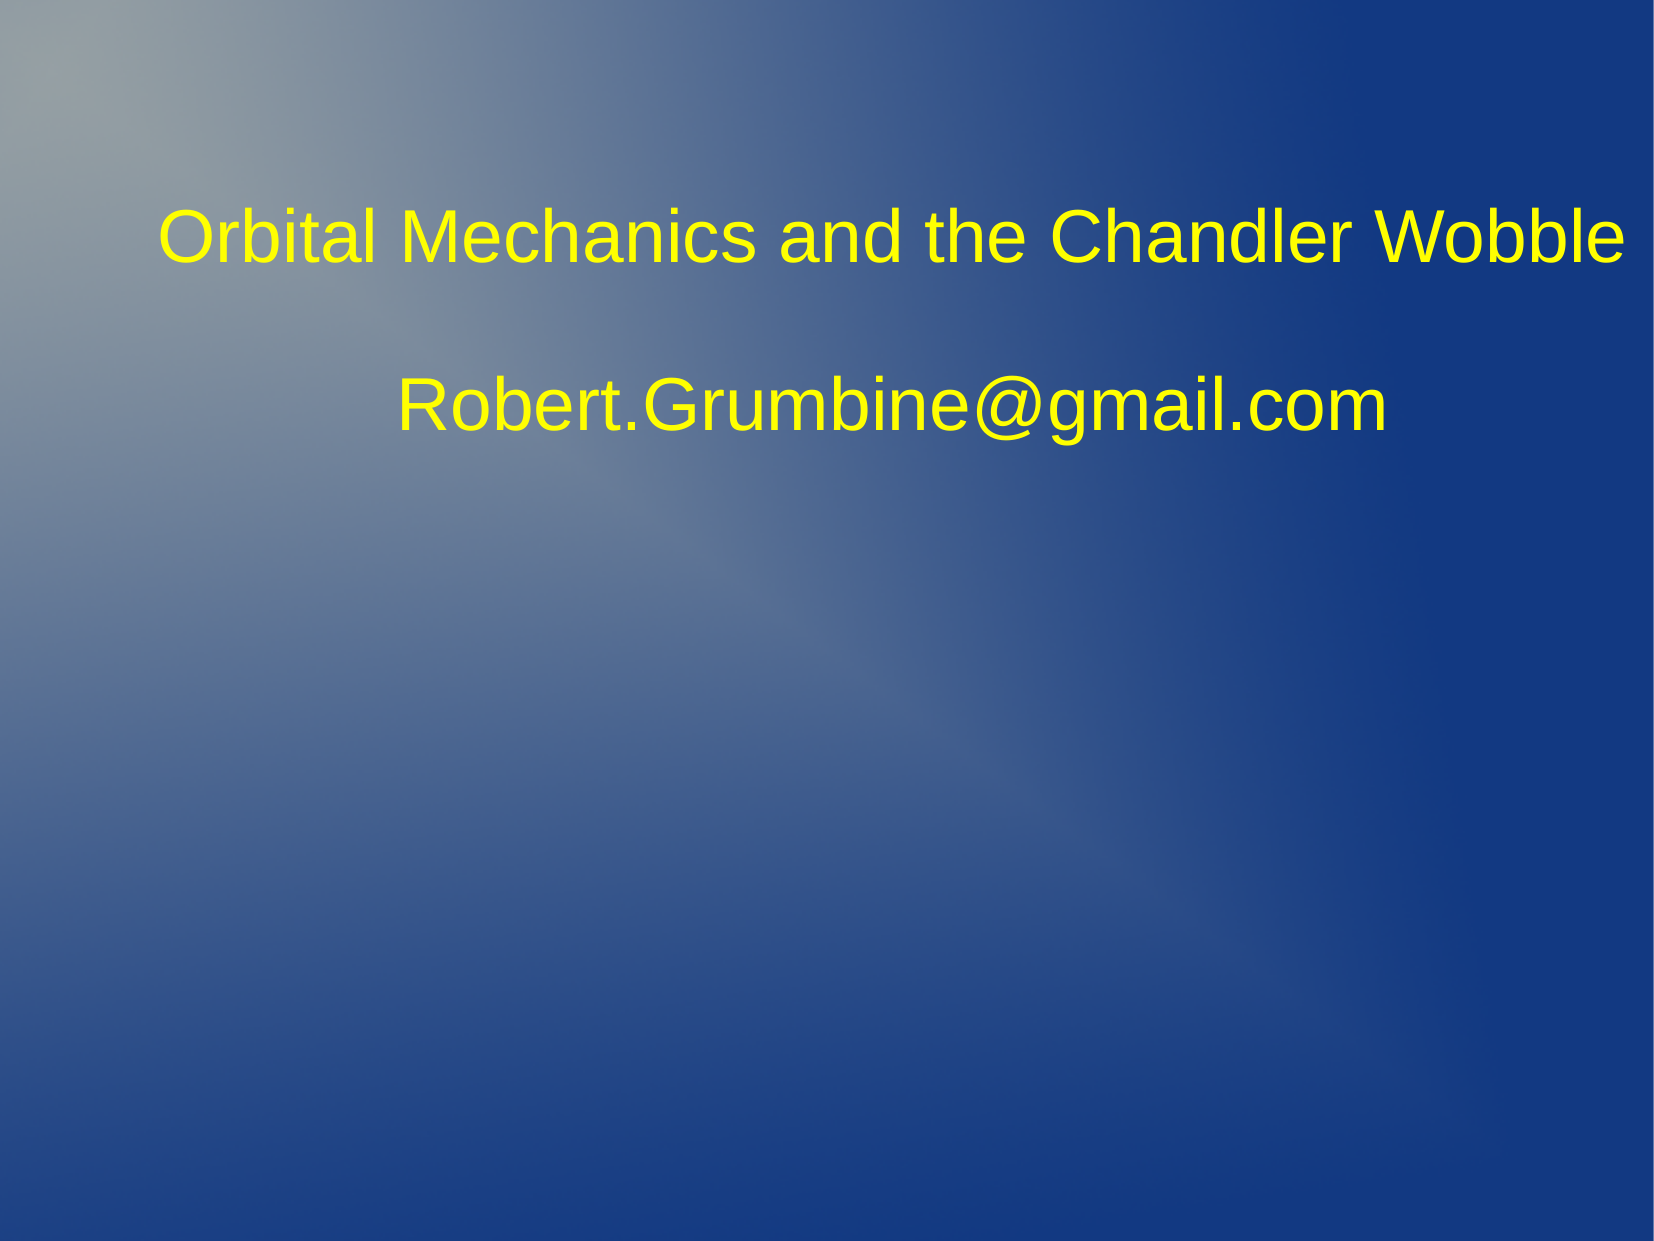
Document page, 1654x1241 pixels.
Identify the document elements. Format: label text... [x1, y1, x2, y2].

text_box Orbital Mechanics and the Chandler Wobble Robert.Grumbine@gmail.com [142, 187, 1613, 455]
picture [0, 0, 1654, 1241]
